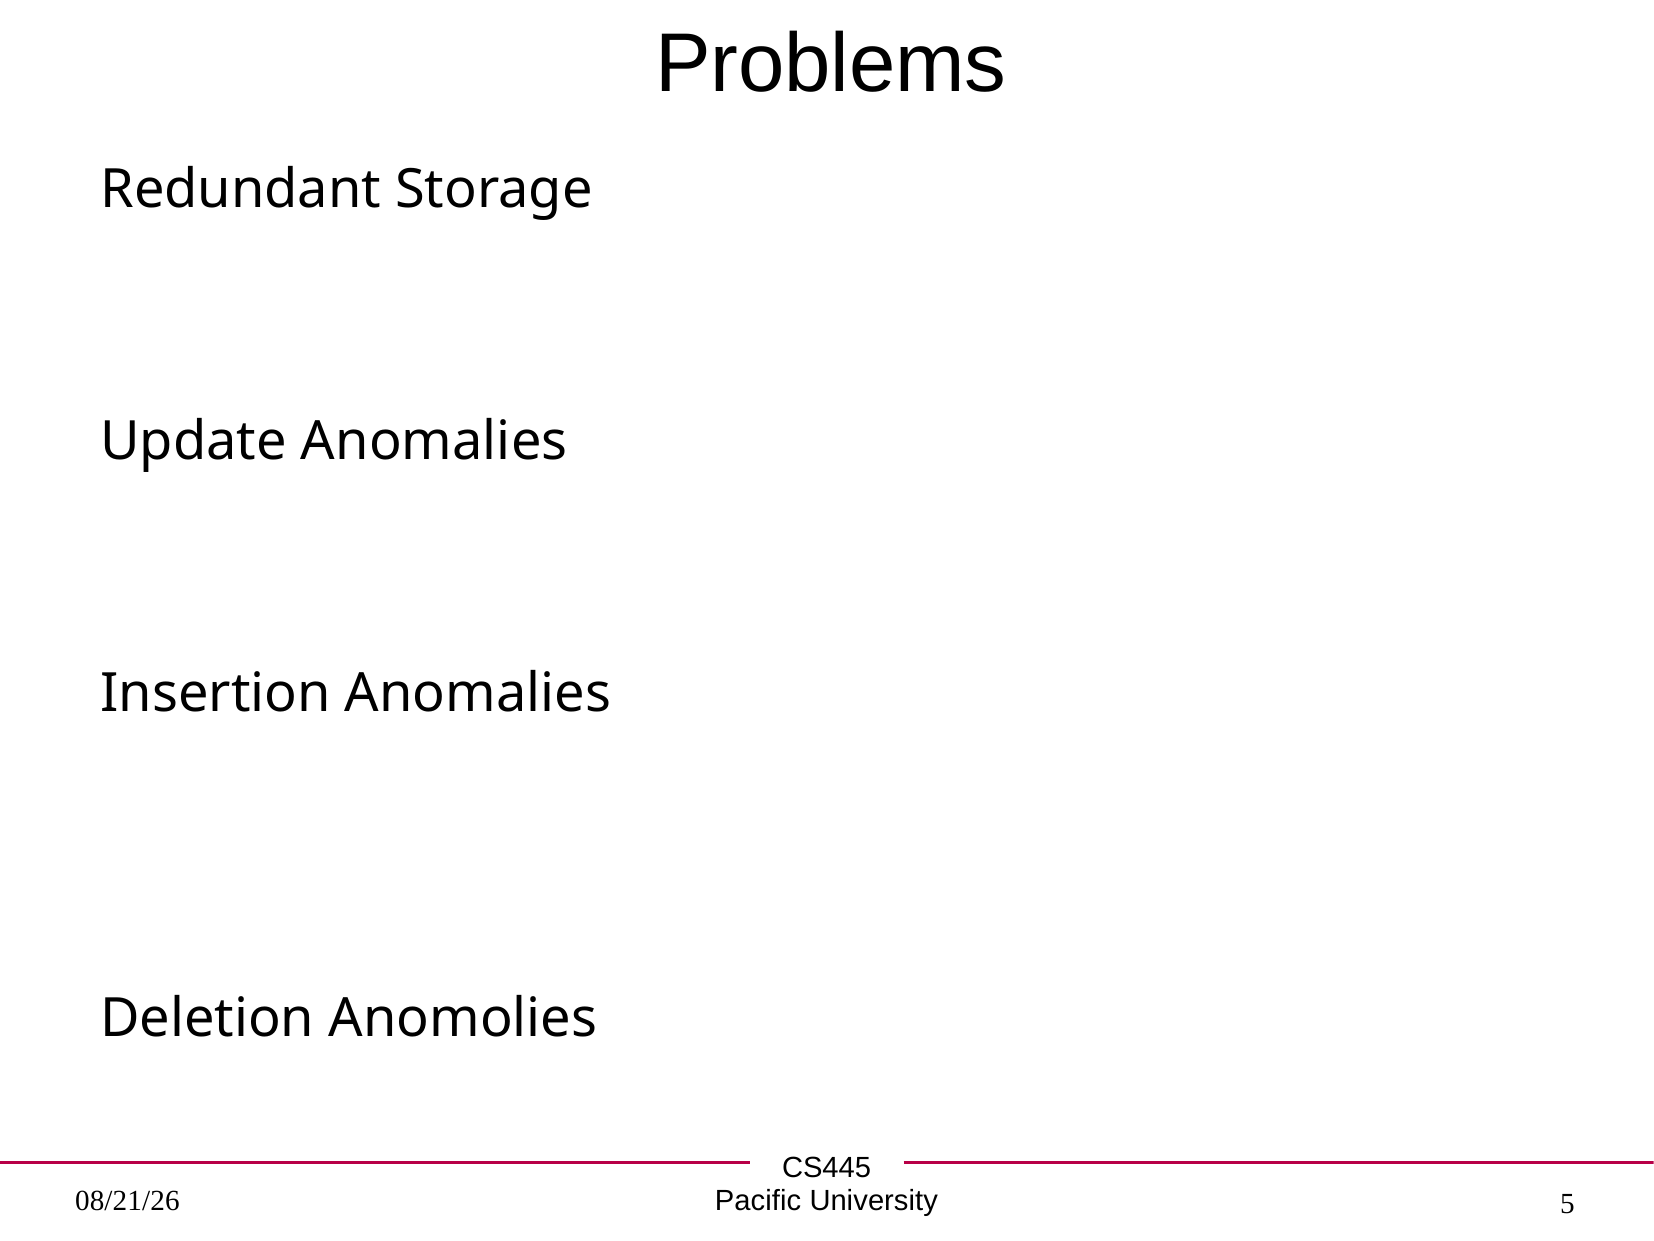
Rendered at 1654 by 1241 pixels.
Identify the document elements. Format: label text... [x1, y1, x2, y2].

title Problems [86, 11, 1576, 113]
list Redundant Storage Update Anomalies Insertion Anomalies Deletion Anomolies [82, 150, 1571, 1126]
